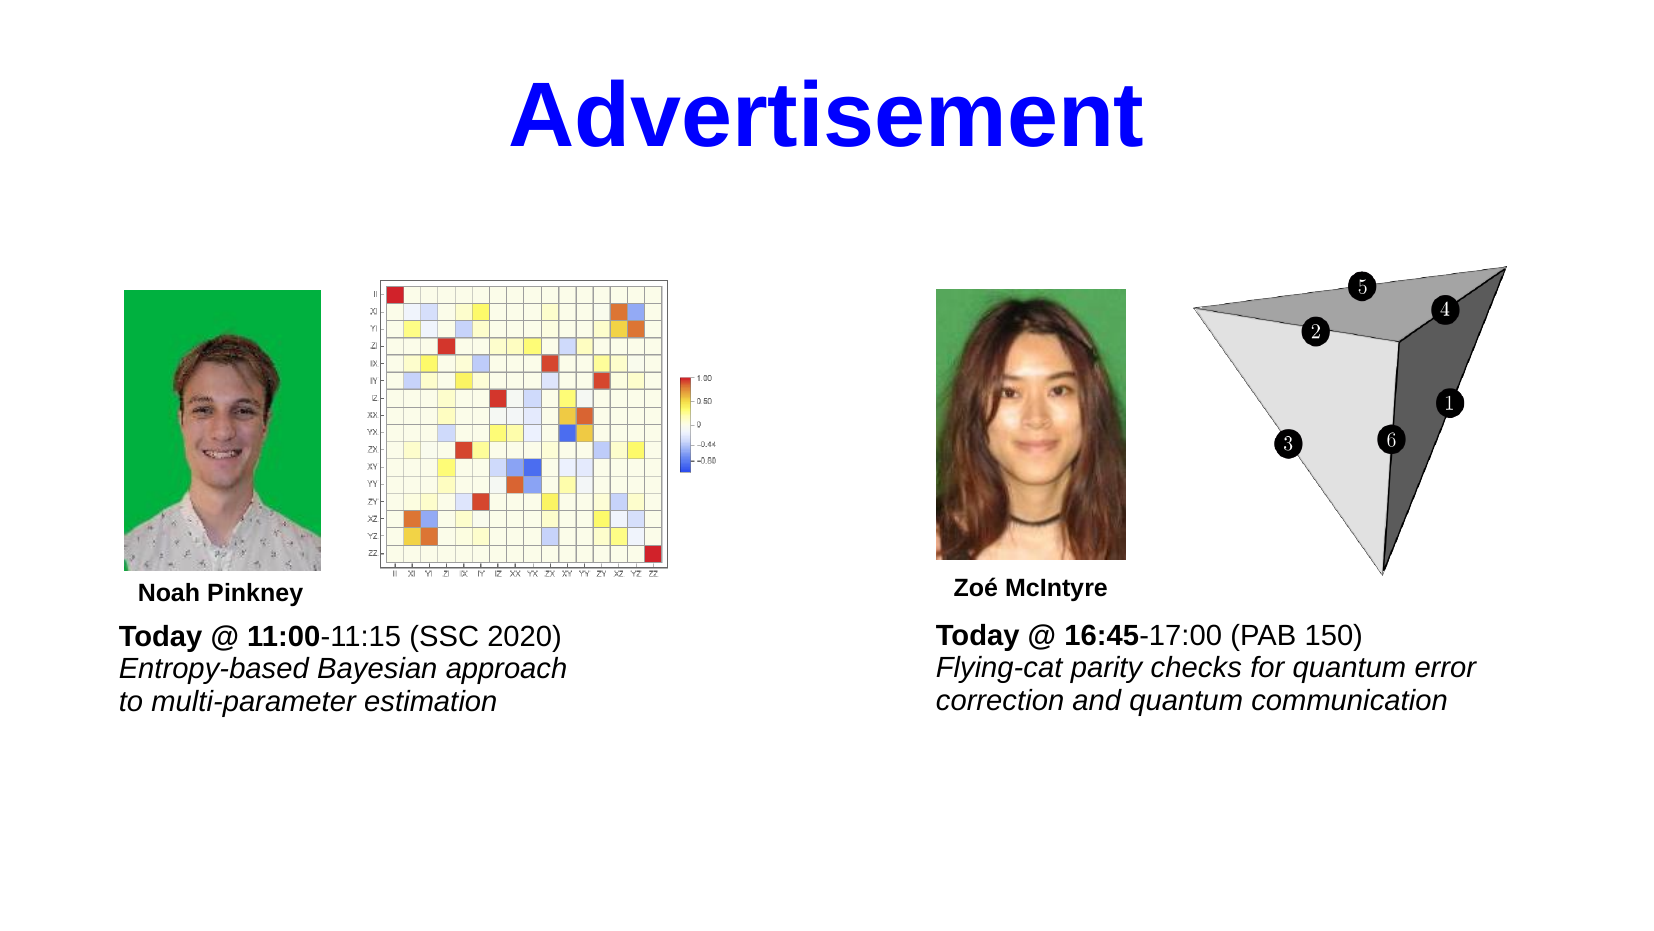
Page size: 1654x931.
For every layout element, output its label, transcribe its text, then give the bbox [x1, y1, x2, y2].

text_box Zoé McIntyre [934, 566, 1128, 611]
picture [936, 289, 1126, 560]
text_box Noah Pinkney [123, 571, 319, 612]
picture [366, 277, 721, 579]
picture [1193, 266, 1507, 576]
title Advertisement [82, 37, 1571, 193]
text_box Today @ 11:00-11:15 (SSC 2020) Entropy-based Bayesian approach to multi-parameter estimation [103, 612, 589, 732]
picture [124, 290, 321, 571]
text_box Today @ 16:45-17:00 (PAB 150) Flying-cat parity checks for quantum error correction and quantum communication [921, 611, 1505, 732]
